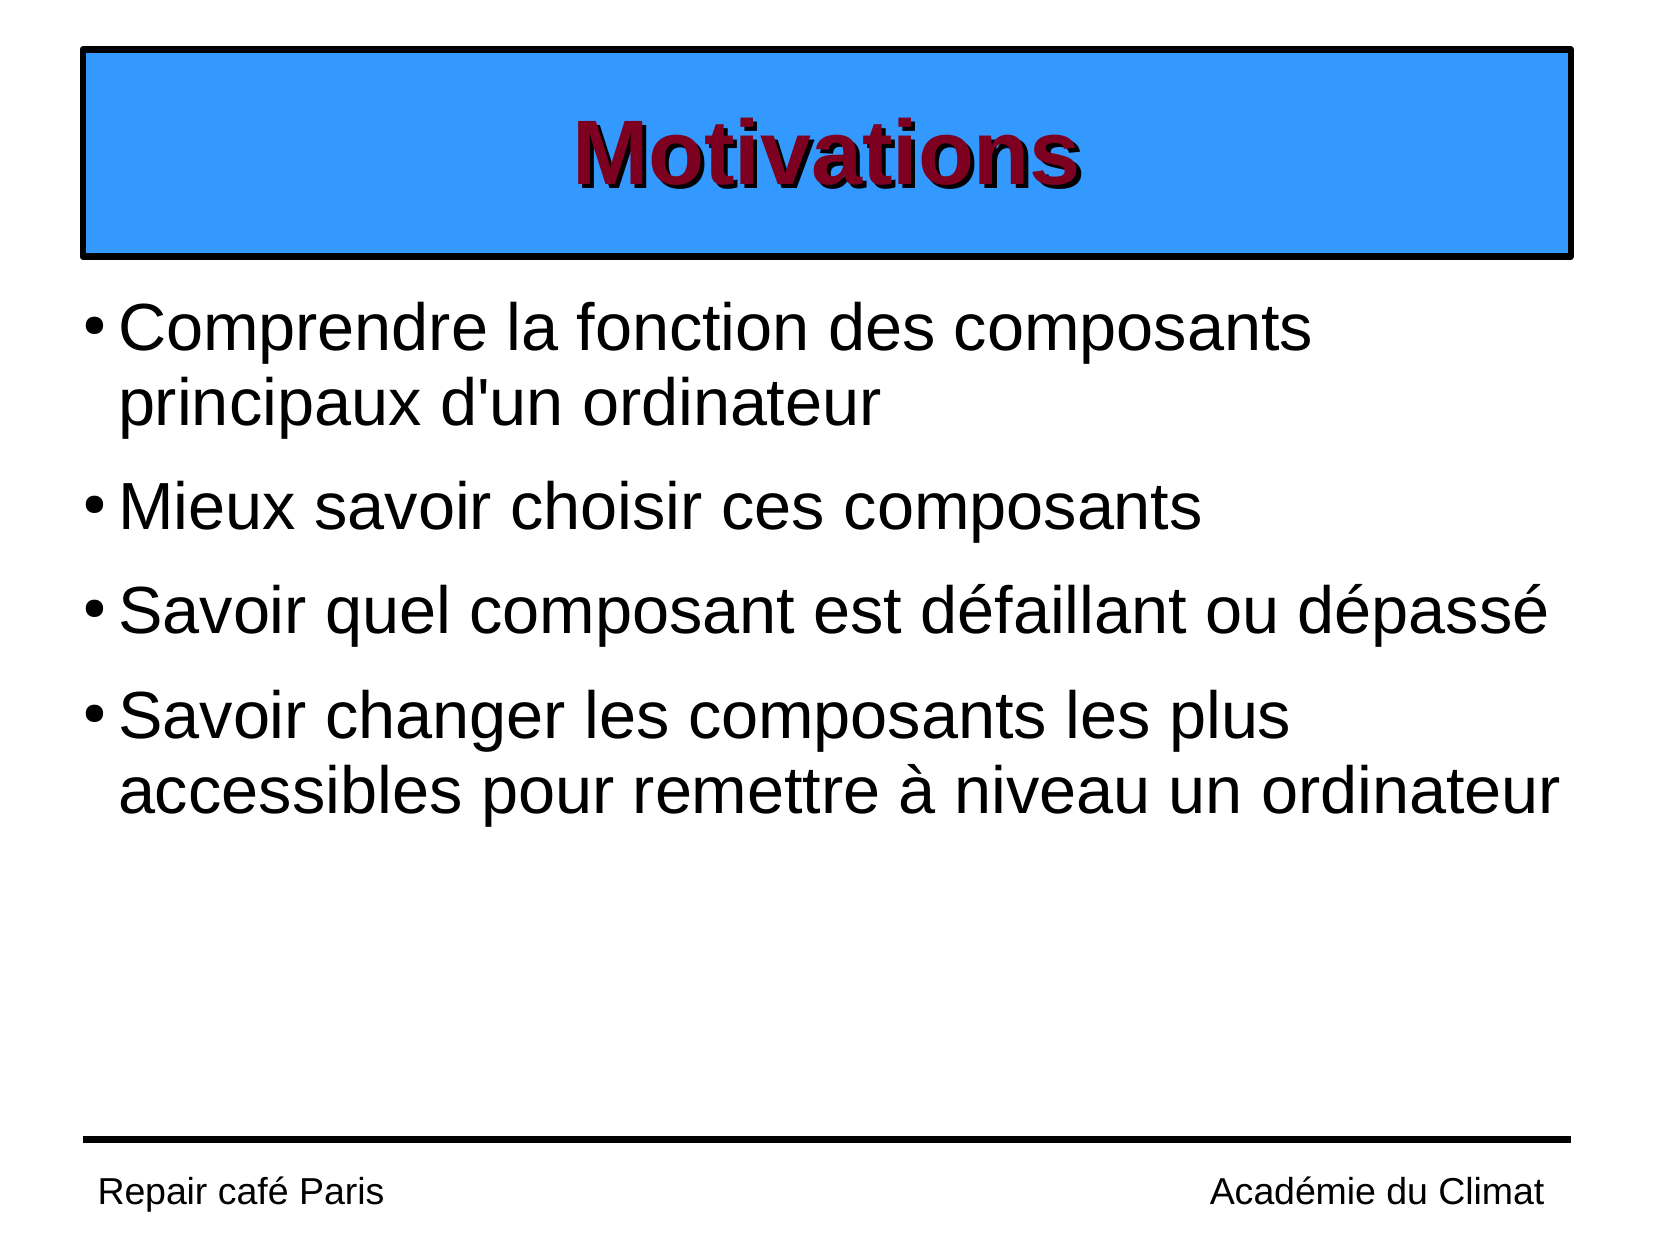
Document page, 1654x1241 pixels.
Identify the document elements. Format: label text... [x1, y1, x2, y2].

title Motivations [82, 49, 1571, 257]
list Comprendre la fonction des composants principaux d'un ordinateur Mieux savoir choisir ces composants Savoir quel composant est défaillant ou dépassé Savoir changer les composants les plus accessibles pour remettre à niveau un ordinateur [82, 290, 1571, 1109]
text_box Repair café Paris Académie du Climat [82, 1163, 1571, 1221]
